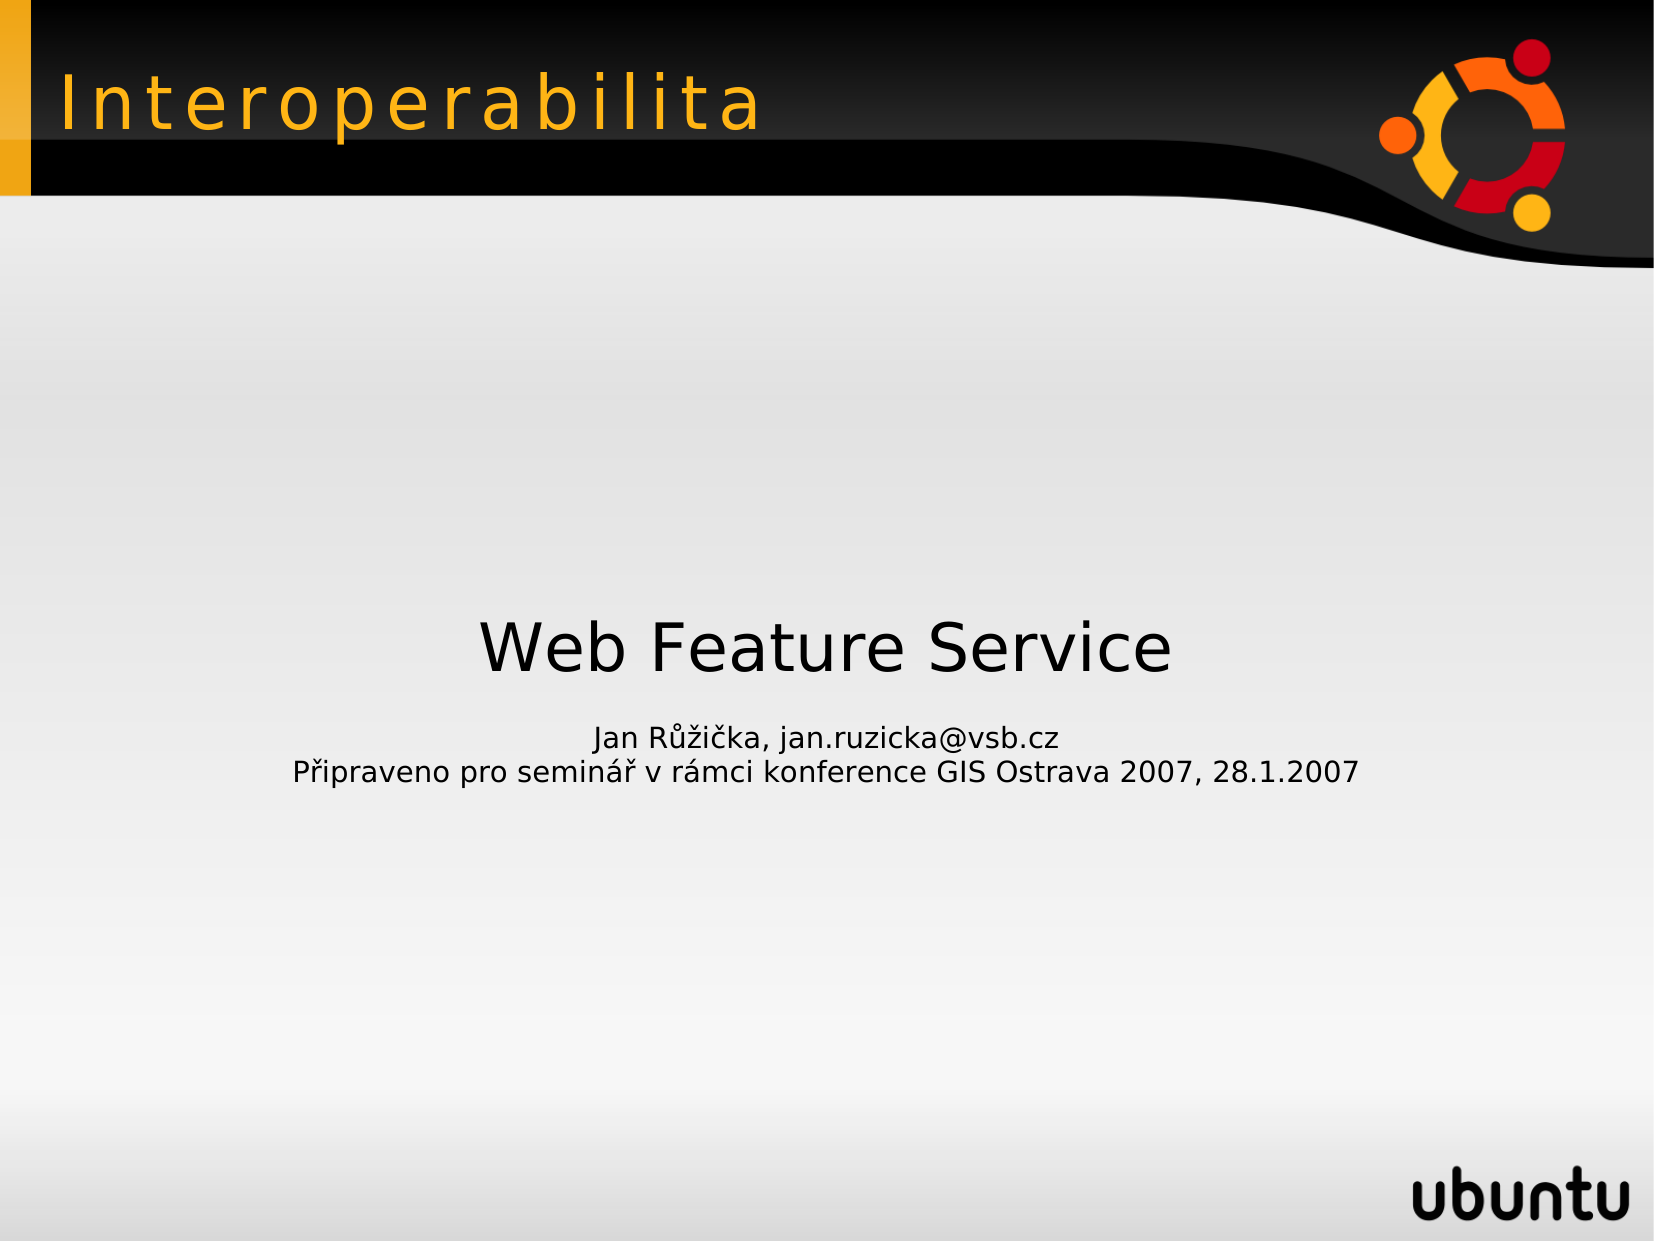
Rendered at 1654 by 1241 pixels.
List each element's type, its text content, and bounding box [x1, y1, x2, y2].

picture [0, 0, 1654, 1241]
subtitle Web Feature Service Jan Růžička, jan.ruzicka@vsb.cz Připraveno pro seminář v rámci konference GIS Ostrava 2007, 28.1.2007 [82, 290, 1571, 1109]
title Interoperabilita [59, 29, 1270, 178]
